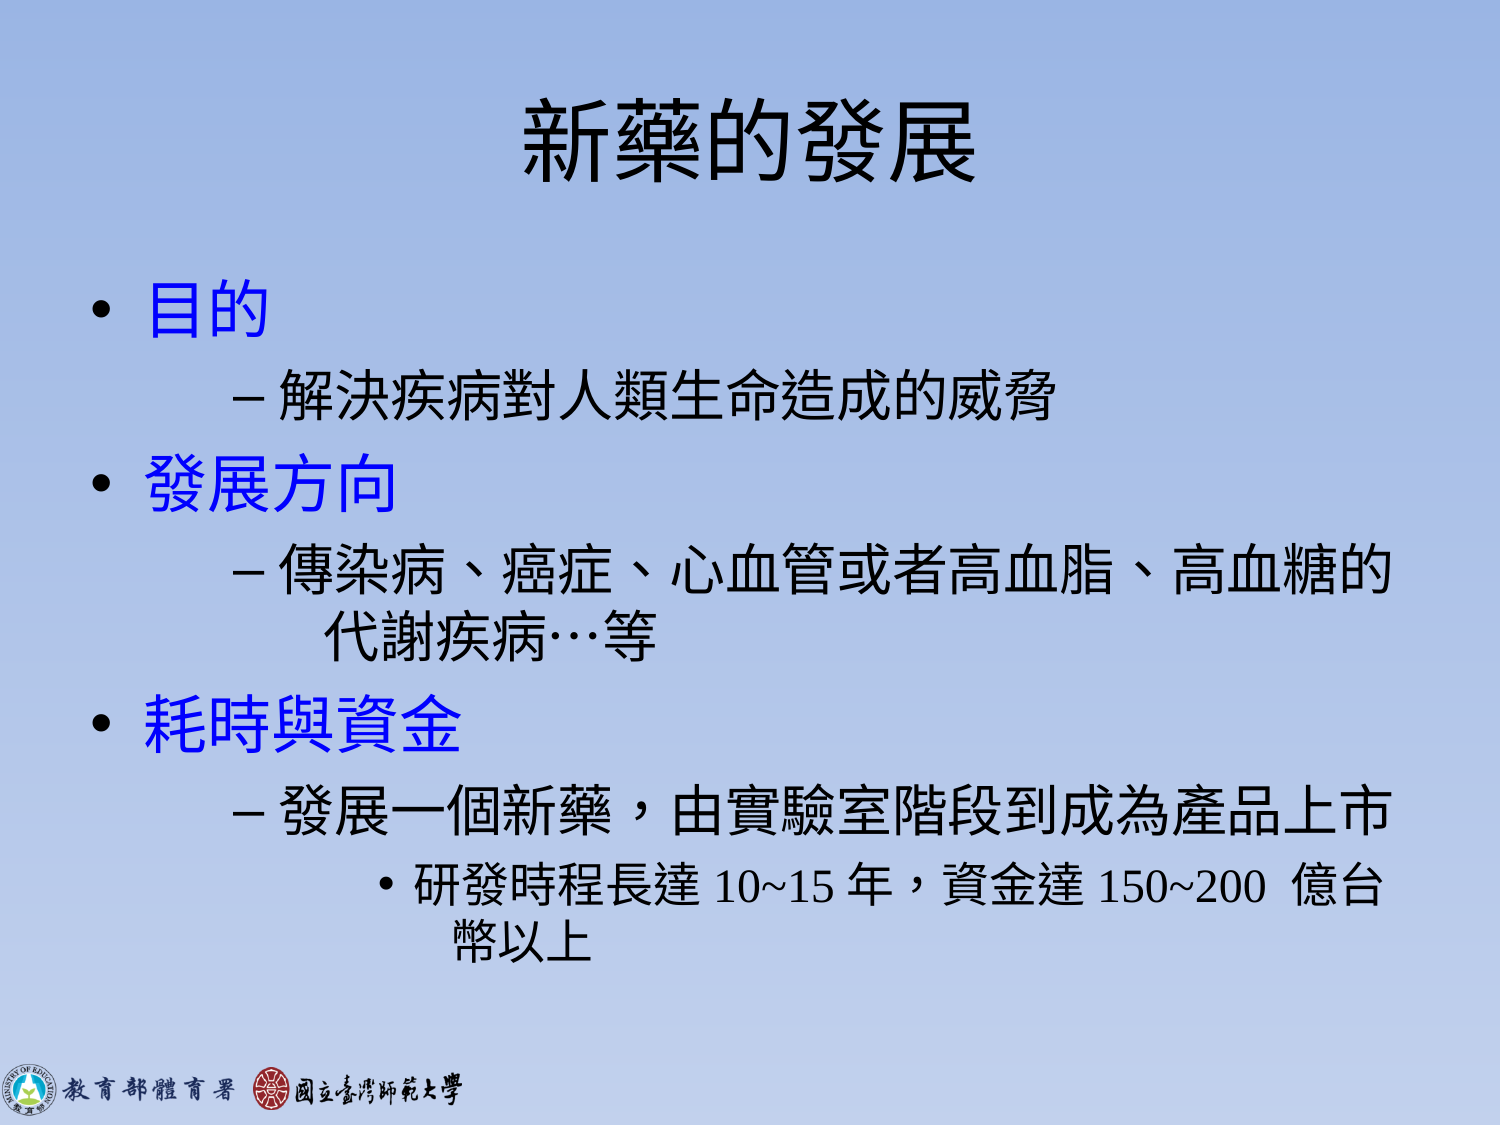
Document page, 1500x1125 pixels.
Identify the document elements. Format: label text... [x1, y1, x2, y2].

list 目的 解決疾病對人類生命造成的威脅 發展方向 傳染病、癌症、心血管或者高血脂、高血糖的代謝疾病…等 耗時與資金 發展一個新藥，由實驗室階段到成為產品上市 研發時程長達10~15年，資金達150~200 億台幣以上 [75, 262, 1426, 1005]
title 新藥的發展 [75, 45, 1426, 233]
